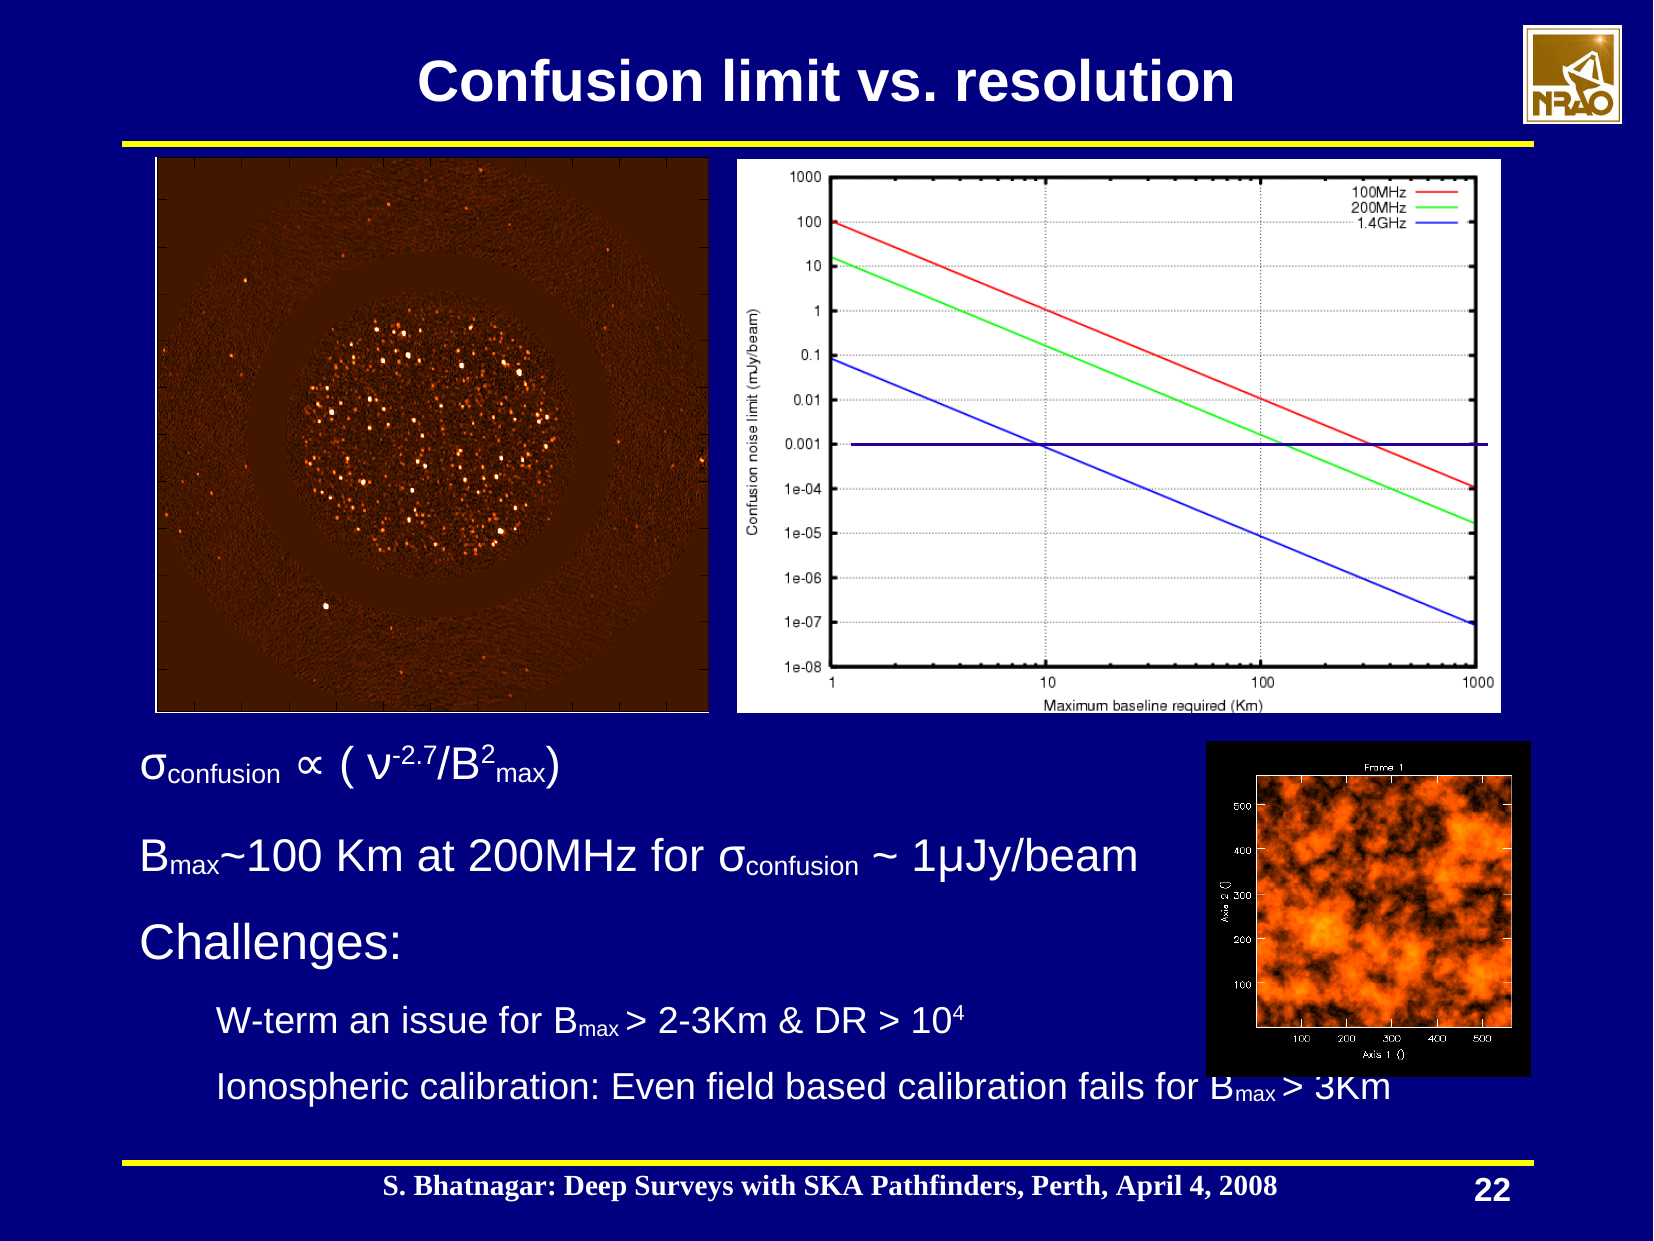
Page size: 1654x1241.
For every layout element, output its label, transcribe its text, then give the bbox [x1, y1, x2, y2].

picture [1206, 741, 1531, 1077]
picture [155, 157, 709, 713]
title Confusion limit vs. resolution [121, 26, 1533, 136]
list σconfusion ∝ ( ν-2.7/B2max) Bmax~100 Km at 200MHz for σconfusion ~ 1μJy/beam Challenges: W-term an issue for Bmax > 2-3Km & DR > 104 Ionospheric calibration: Even field based calibration fails for Bmax > 3Km [121, 730, 1533, 1145]
picture [737, 159, 1501, 713]
picture [1523, 25, 1622, 124]
